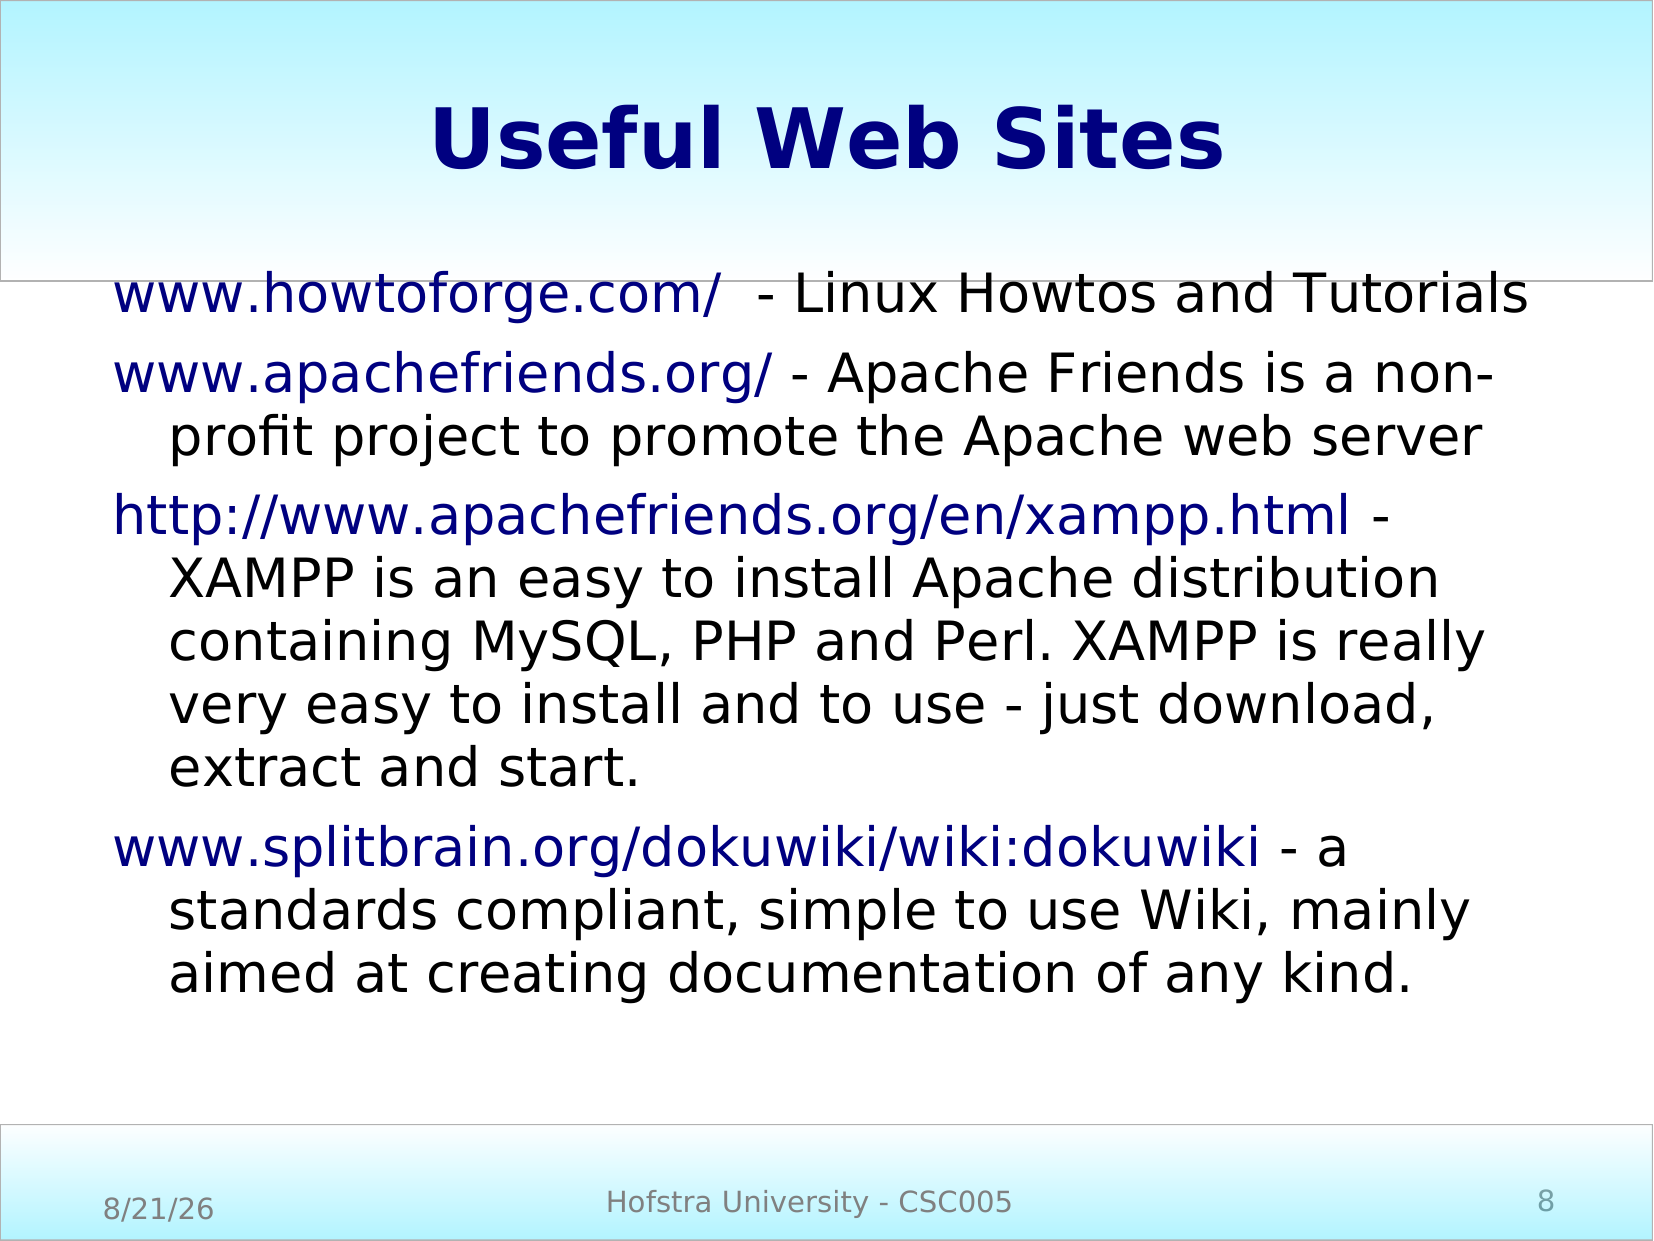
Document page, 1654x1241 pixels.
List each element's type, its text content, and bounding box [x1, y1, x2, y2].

list www.howtoforge.com/ - Linux Howtos and Tutorials www.apachefriends.org/ - Apache Friends is a non-profit project to promote the Apache web server http://www.apachefriends.org/en/xampp.html - XAMPP is an easy to install Apache distribution containing MySQL, PHP and Perl. XAMPP is really very easy to install and to use - just download, extract and start. www.splitbrain.org/dokuwiki/wiki:dokuwiki - a standards compliant, simple to use Wiki, mainly aimed at creating documentation of any kind. [112, 262, 1576, 1146]
title Useful Web Sites [78, 77, 1576, 203]
